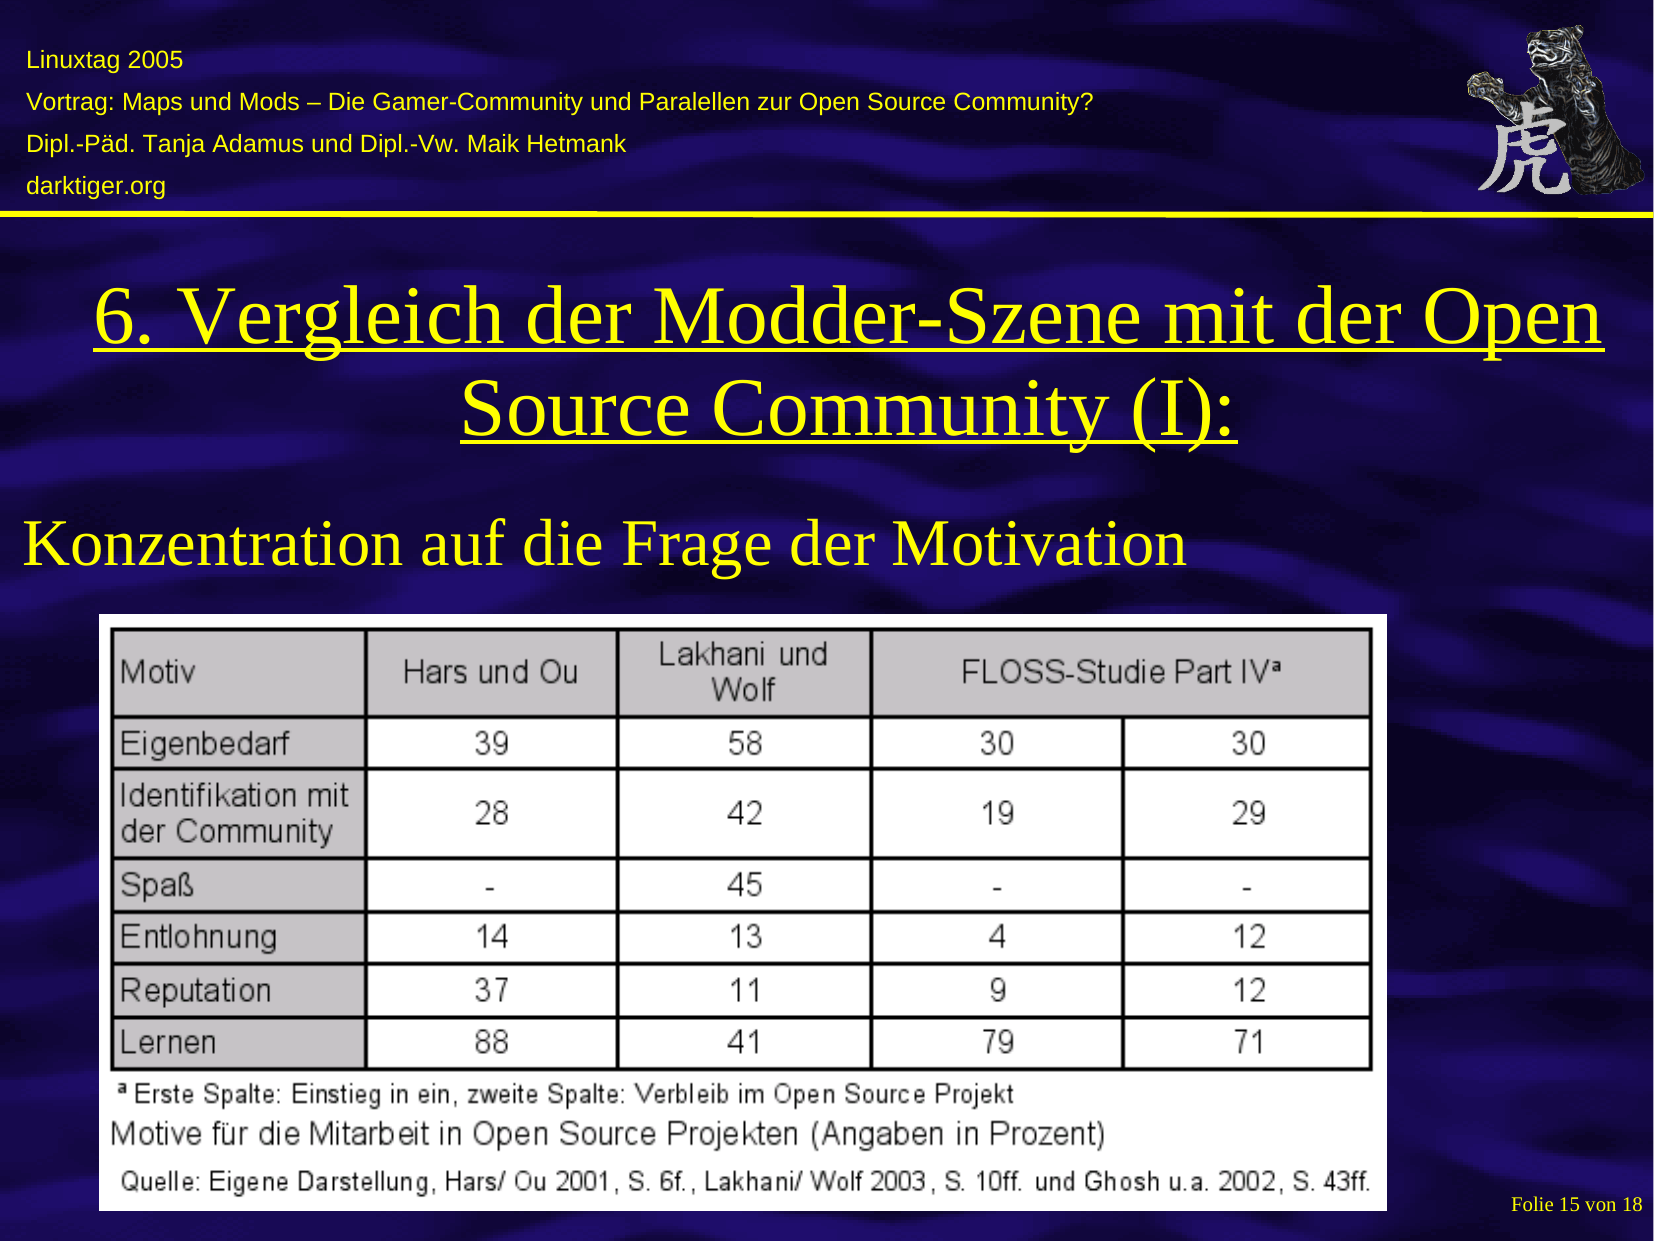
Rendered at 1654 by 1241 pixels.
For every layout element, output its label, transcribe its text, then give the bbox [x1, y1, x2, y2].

text_box Konzentration auf die Frage der Motivation [22, 505, 1219, 589]
picture [0, 0, 1654, 211]
text_box 6. Vergleich der Modder-Szene mit der Open Source Community (I): [93, 268, 1605, 454]
picture [0, 217, 1654, 1241]
text_box Folie 15 von 18 [1510, 1193, 1643, 1217]
text_box [90, 738, 99, 813]
text_box Linuxtag 2005 Vortrag: Maps und Mods – Die Gamer-Community und Paralellen zur Open Source Community? Dipl.-Päd. Tanja Adamus und Dipl.-Vw. Maik Hetmank darktiger.org [26, 31, 1097, 186]
